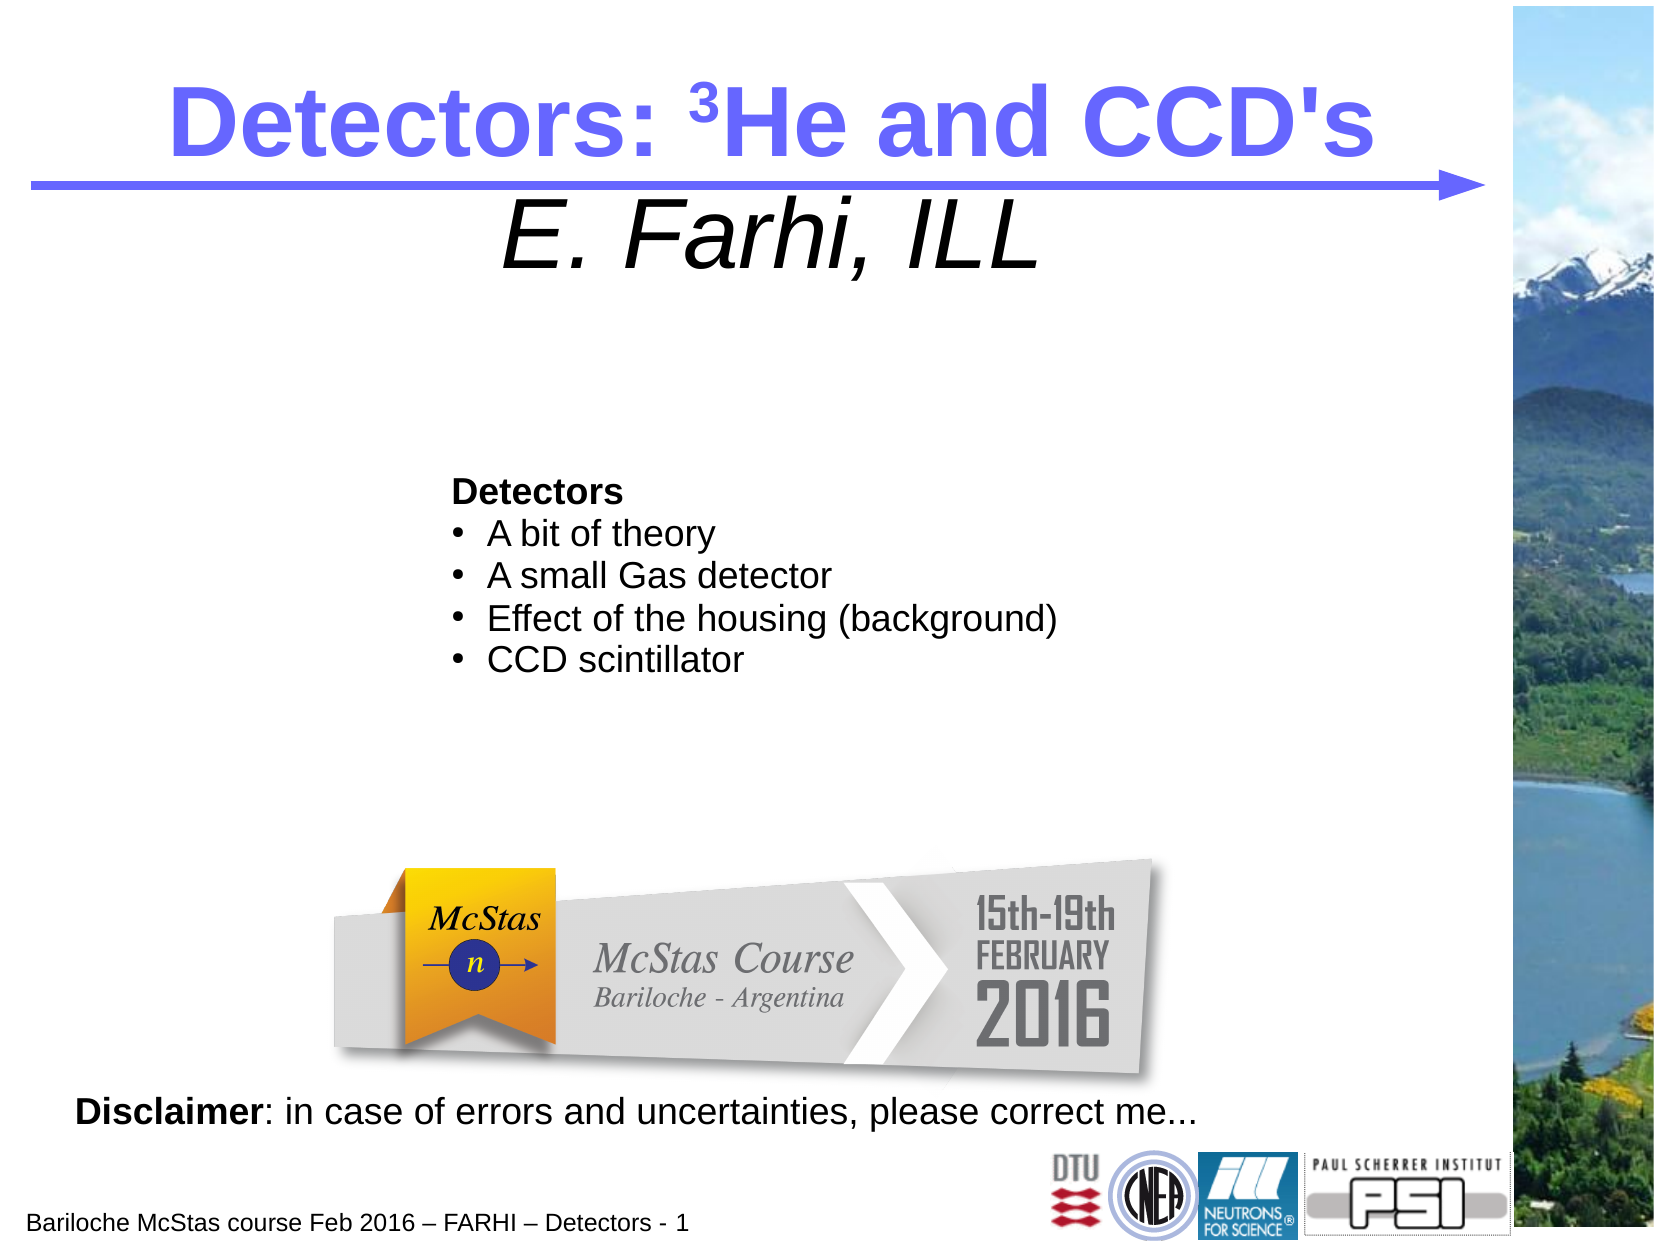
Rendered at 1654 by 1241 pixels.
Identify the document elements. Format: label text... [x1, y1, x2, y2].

text_box Detectors: 3He and CCD's E. Farhi, ILL [60, 58, 1486, 302]
picture [1108, 6, 1654, 1241]
text_box Disclaimer: in case of errors and uncertainties, please correct me... [60, 1082, 1426, 1140]
picture [1050, 1152, 1103, 1230]
picture [307, 832, 1193, 1082]
text_box Detectors A bit of theory A small Gas detector Effect of the housing (background) CCD scintillator [436, 463, 1082, 689]
